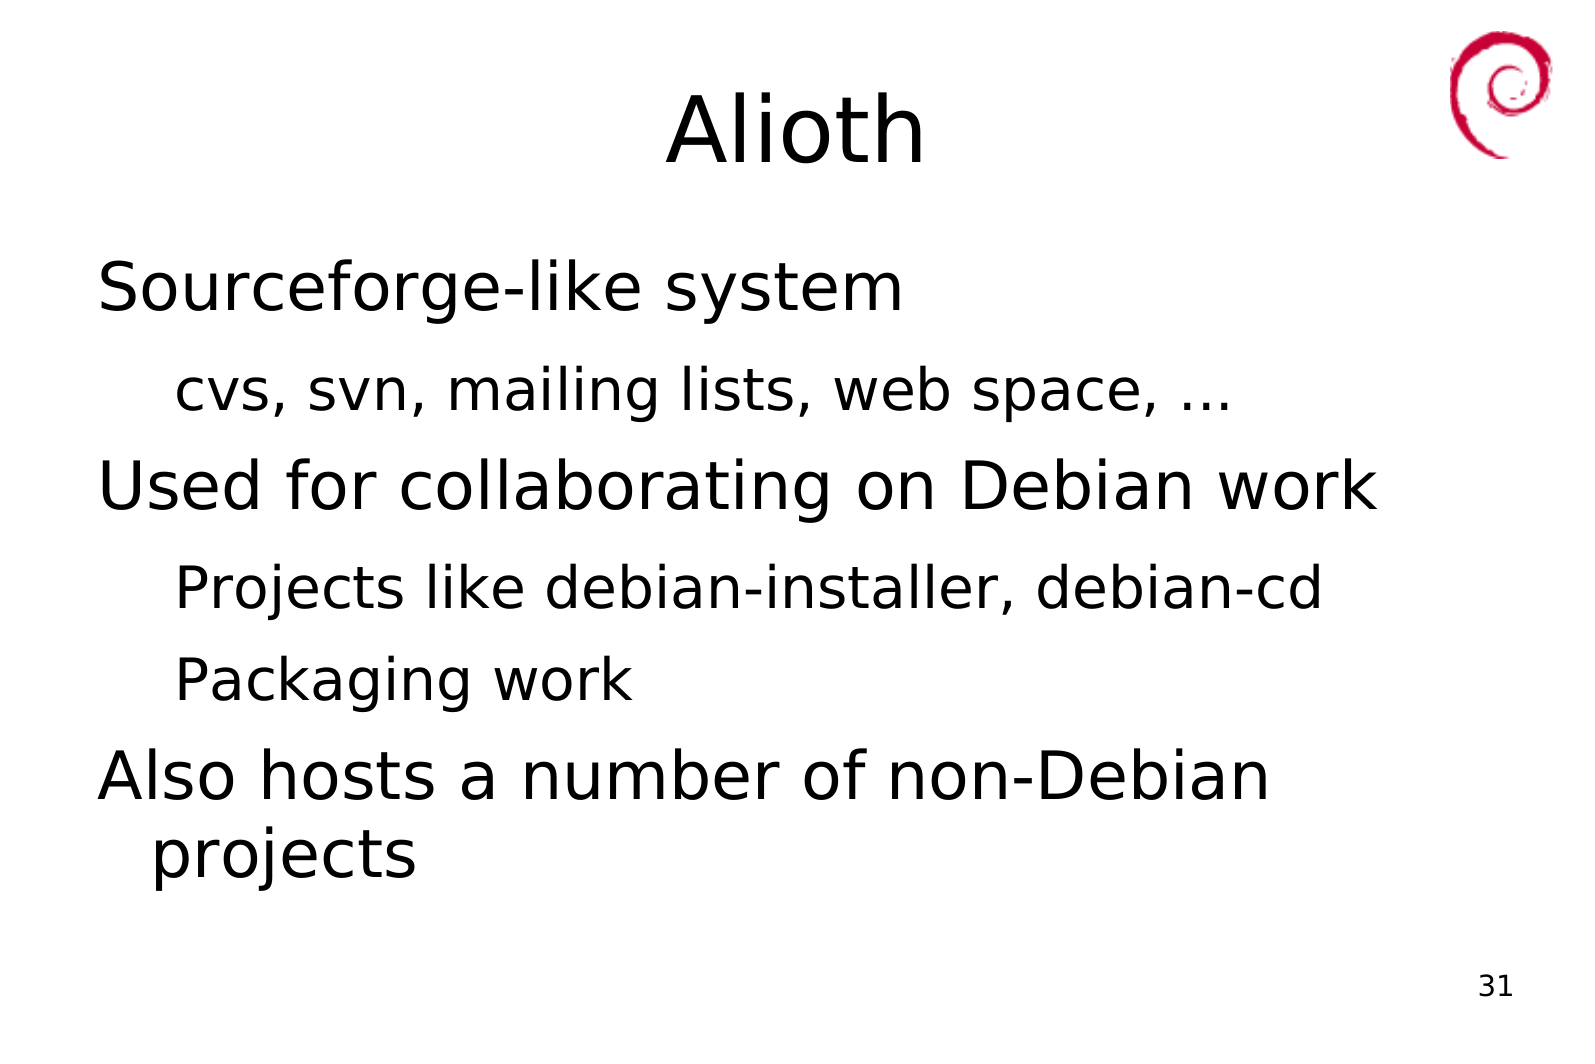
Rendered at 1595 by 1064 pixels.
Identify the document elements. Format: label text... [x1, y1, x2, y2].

list Sourceforge-like system cvs, svn, mailing lists, web space, ... Used for collaborating on Debian work Projects like debian-installer, debian-cd Packaging work Also hosts a number of non-Debian projects [79, 248, 1515, 951]
title Alioth [79, 42, 1515, 221]
picture [1450, 31, 1555, 159]
